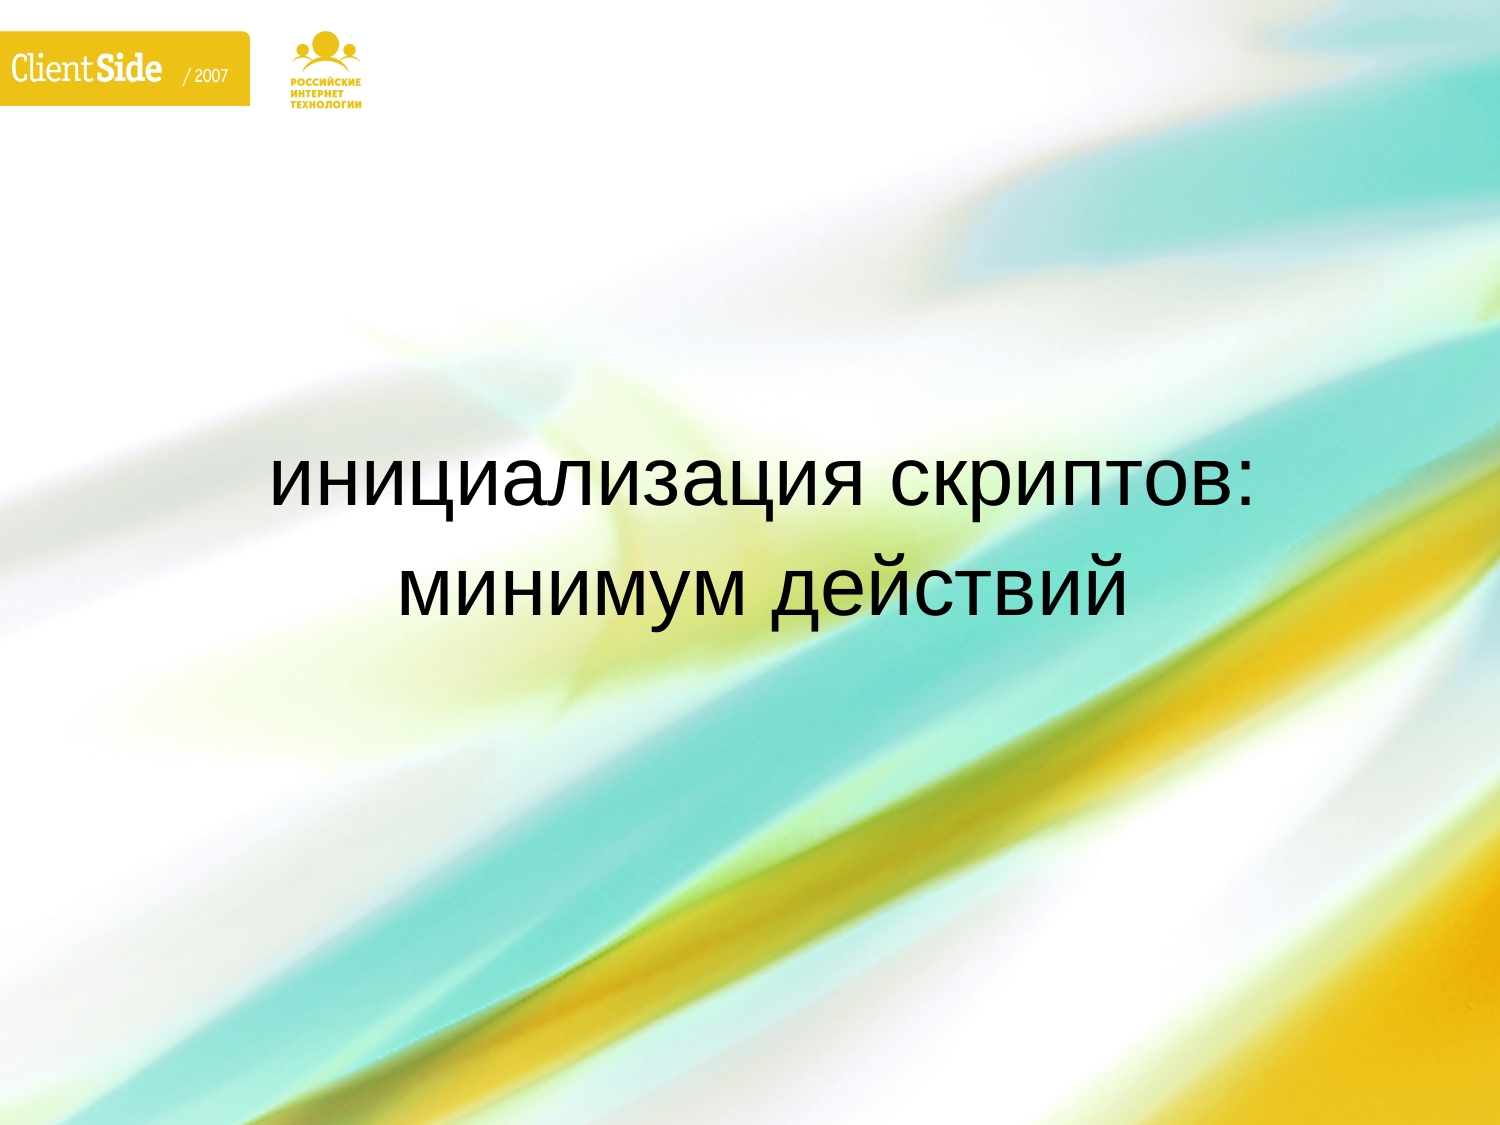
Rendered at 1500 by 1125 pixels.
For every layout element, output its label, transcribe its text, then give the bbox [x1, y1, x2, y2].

subtitle инициализация скриптов: минимум действий [88, 147, 1439, 916]
picture [0, 0, 1500, 1125]
